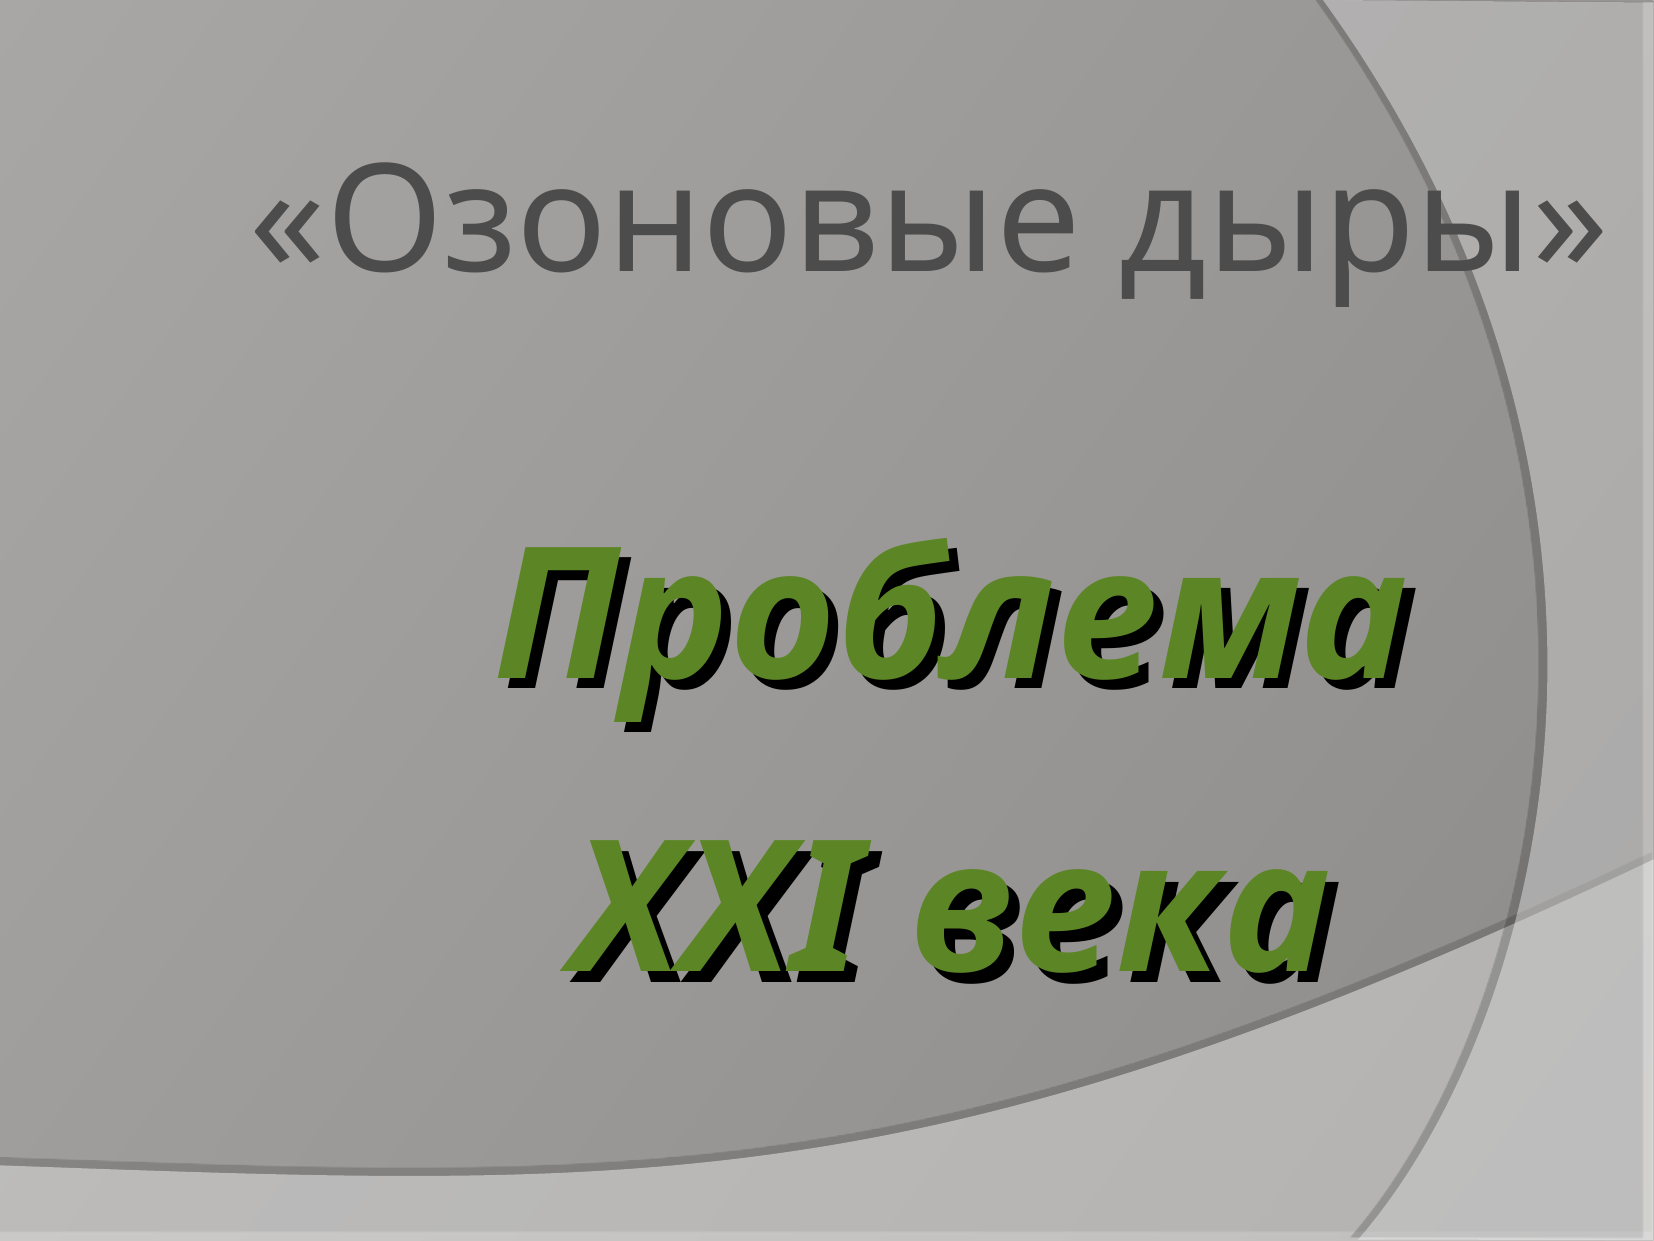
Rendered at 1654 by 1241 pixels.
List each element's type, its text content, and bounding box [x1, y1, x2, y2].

title «Озоновые дыры» [241, 102, 1654, 310]
subtitle Проблема XXI века [241, 503, 1654, 1005]
